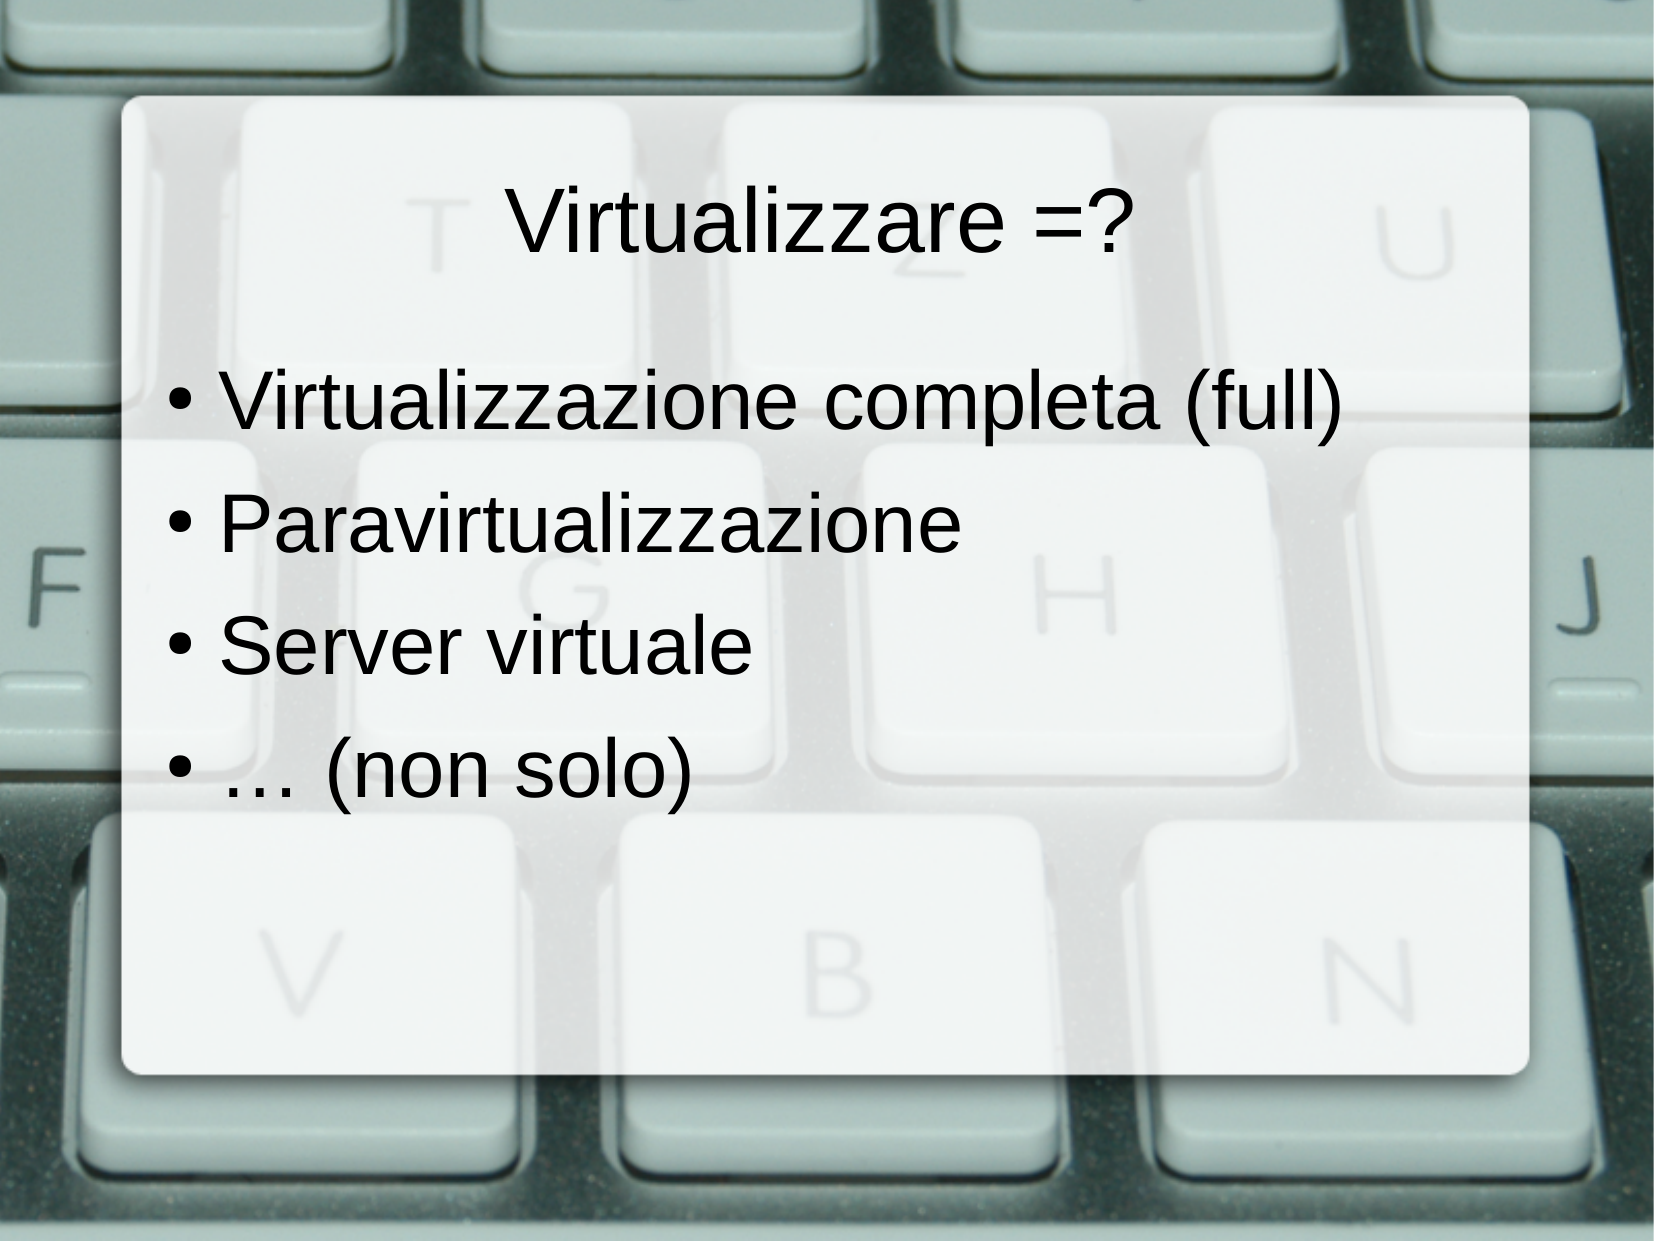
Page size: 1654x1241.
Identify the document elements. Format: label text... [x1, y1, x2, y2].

picture [0, 0, 1654, 1241]
list Virtualizzazione completa (full) Paravirtualizzazione Server virtuale … (non solo) [147, 354, 1506, 1074]
title Virtualizzare =? [135, 117, 1506, 325]
